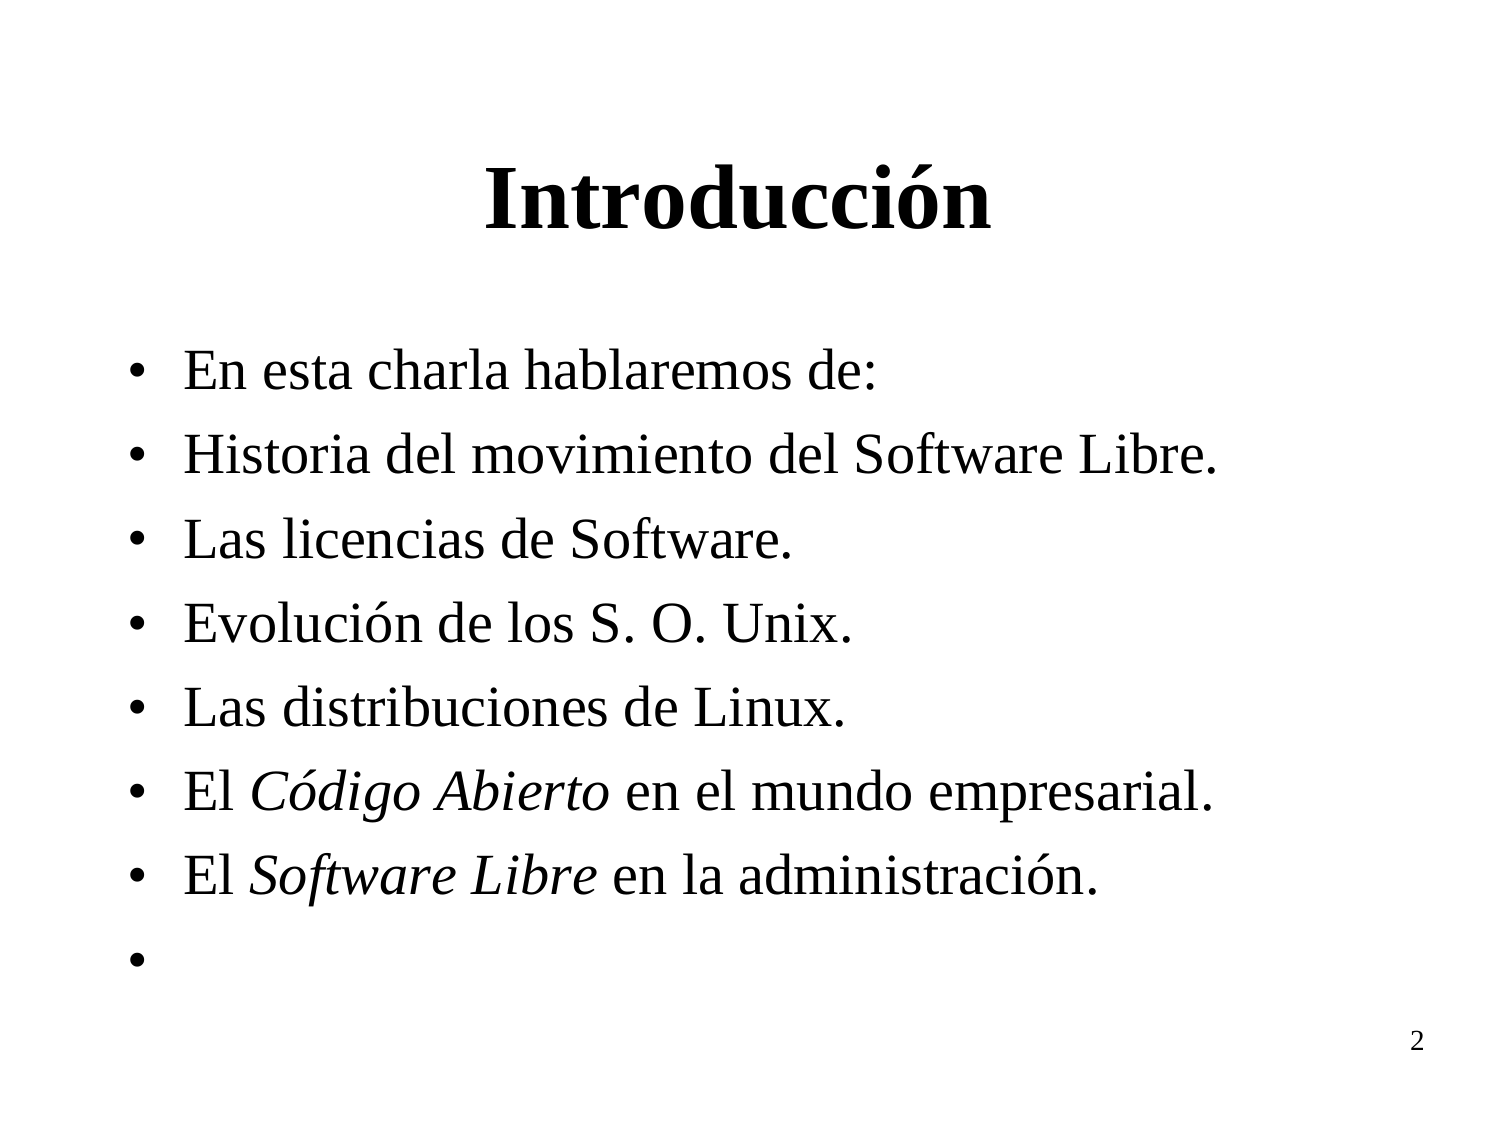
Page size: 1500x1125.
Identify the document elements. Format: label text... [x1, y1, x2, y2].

title Introducción [112, 99, 1388, 288]
list En esta charla hablaremos de: Historia del movimiento del Software Libre. Las licencias de Software. Evolución de los S. O. Unix. Las distribuciones de Linux. El Código Abierto en el mundo empresarial. El Software Libre en la administración. [112, 324, 1388, 1000]
